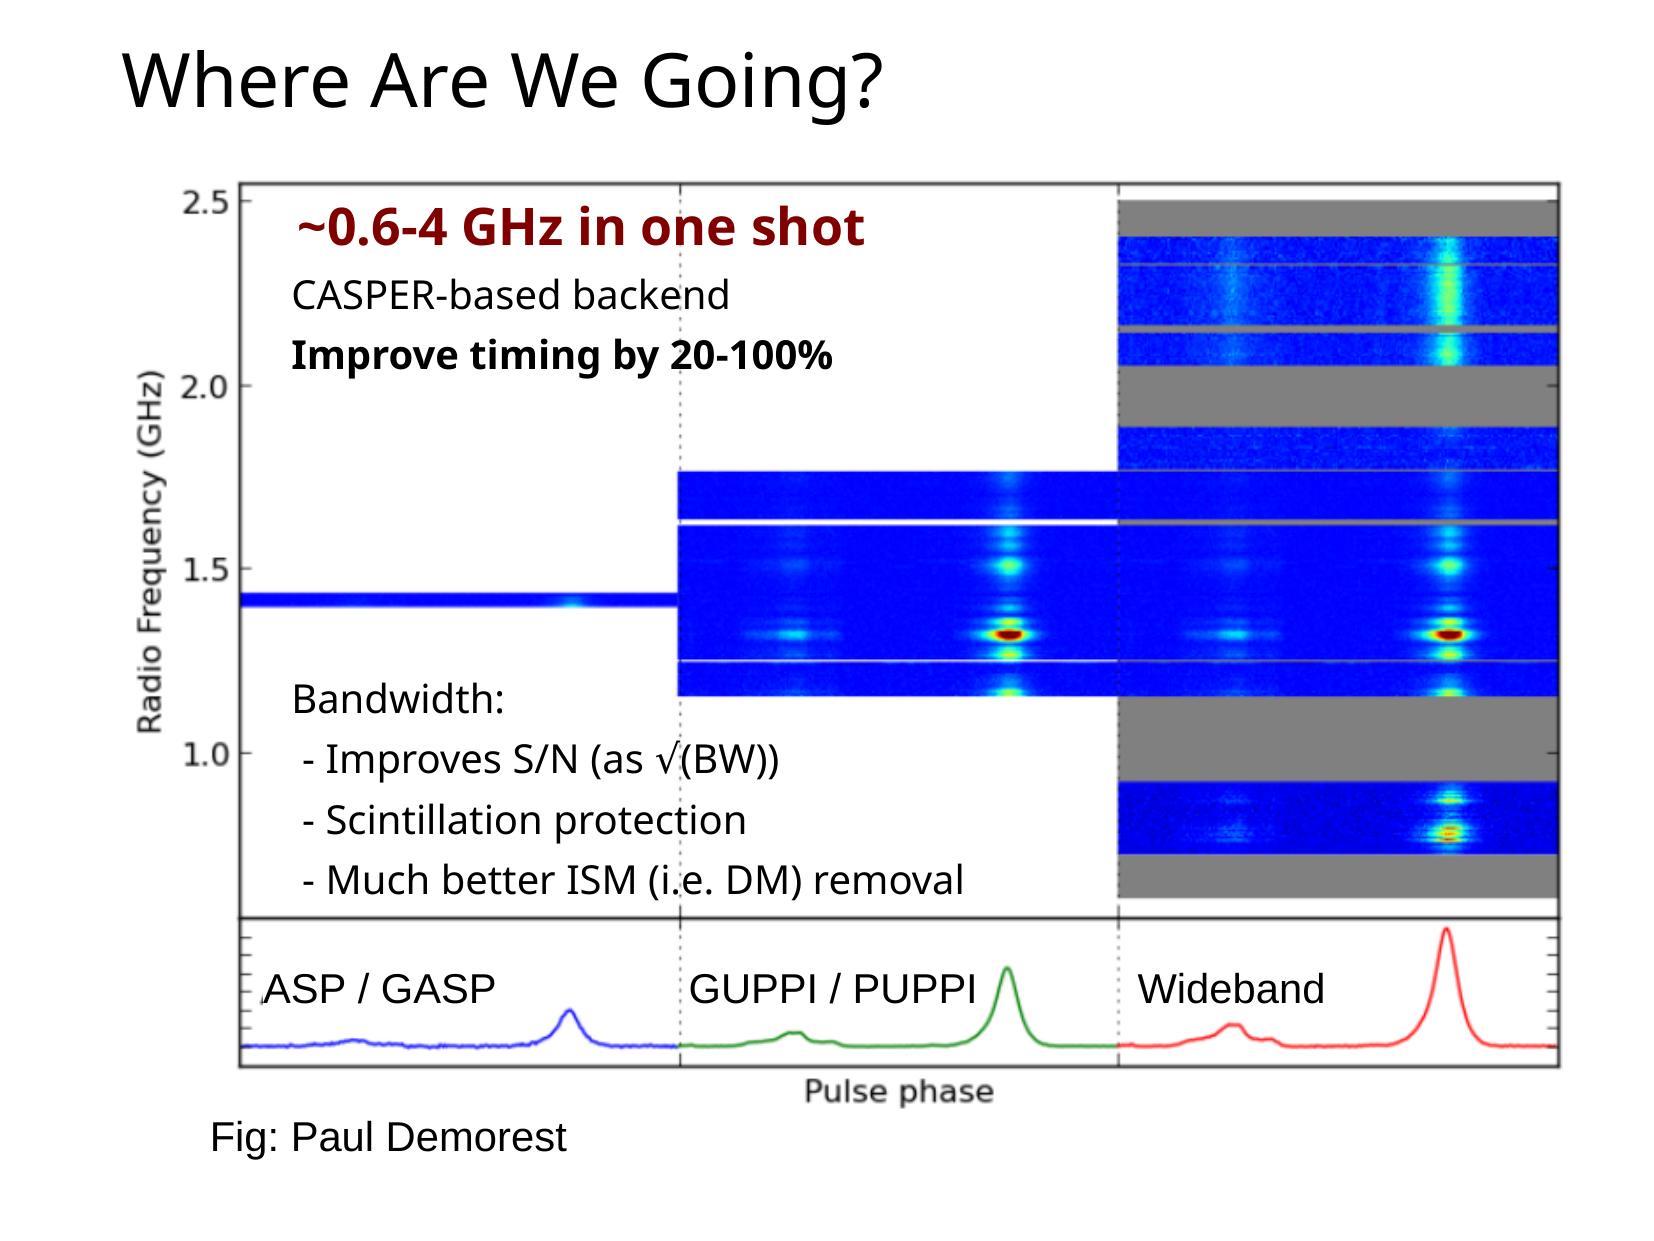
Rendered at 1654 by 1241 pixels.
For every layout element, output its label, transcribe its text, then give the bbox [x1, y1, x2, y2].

list ~0.6-4 GHz in one shot CASPER-based backend Improve timing by 20-100% Bandwidth: - Improves S/N (as √(BW)) - Scintillation protection - Much better ISM (i.e. DM) removal [270, 189, 1156, 910]
text_box GUPPI / PUPPI [688, 965, 978, 1013]
picture [95, 165, 1605, 1123]
text_box Fig: Paul Demorest [198, 1113, 579, 1160]
text_box ASP / GASP [263, 965, 497, 1013]
text_box Wideband [1137, 965, 1326, 1013]
title Where Are We Going? [121, 19, 1534, 139]
